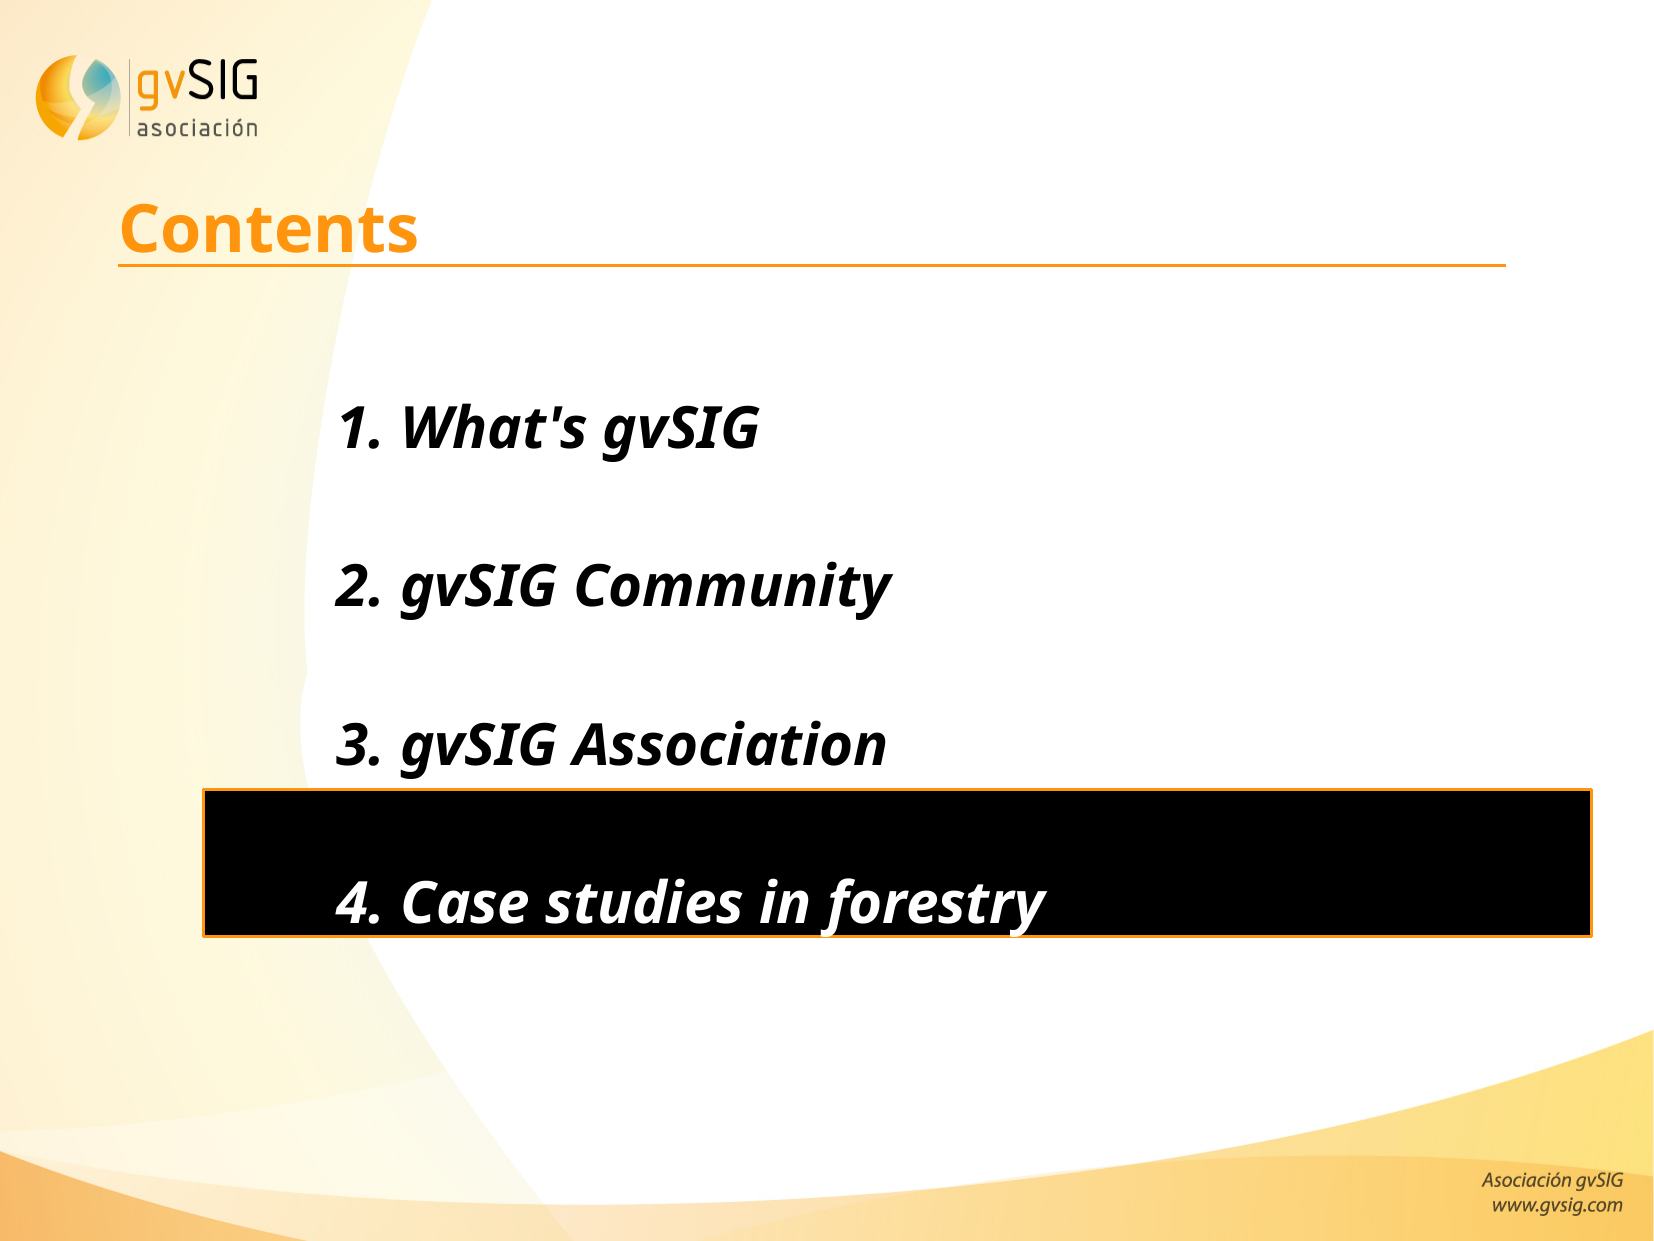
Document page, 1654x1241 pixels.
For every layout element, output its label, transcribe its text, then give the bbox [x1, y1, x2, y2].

text_box [509, 901, 519, 905]
text_box [643, 901, 655, 917]
text_box [918, 901, 928, 905]
text_box [345, 901, 355, 908]
text_box [1018, 789, 1592, 937]
title 1. What's gvSIG 2. gvSIG Community 3. gvSIG Association 4. Case studies in forestry [336, 426, 1447, 901]
text_box [203, 789, 834, 937]
title Contents [118, 177, 1607, 276]
picture [0, 0, 1654, 1241]
text_box [1026, 901, 1033, 914]
text_box [859, 901, 871, 917]
text_box [609, 901, 620, 917]
text_box [696, 901, 706, 905]
text_box [447, 901, 459, 917]
text_box [829, 901, 1022, 937]
